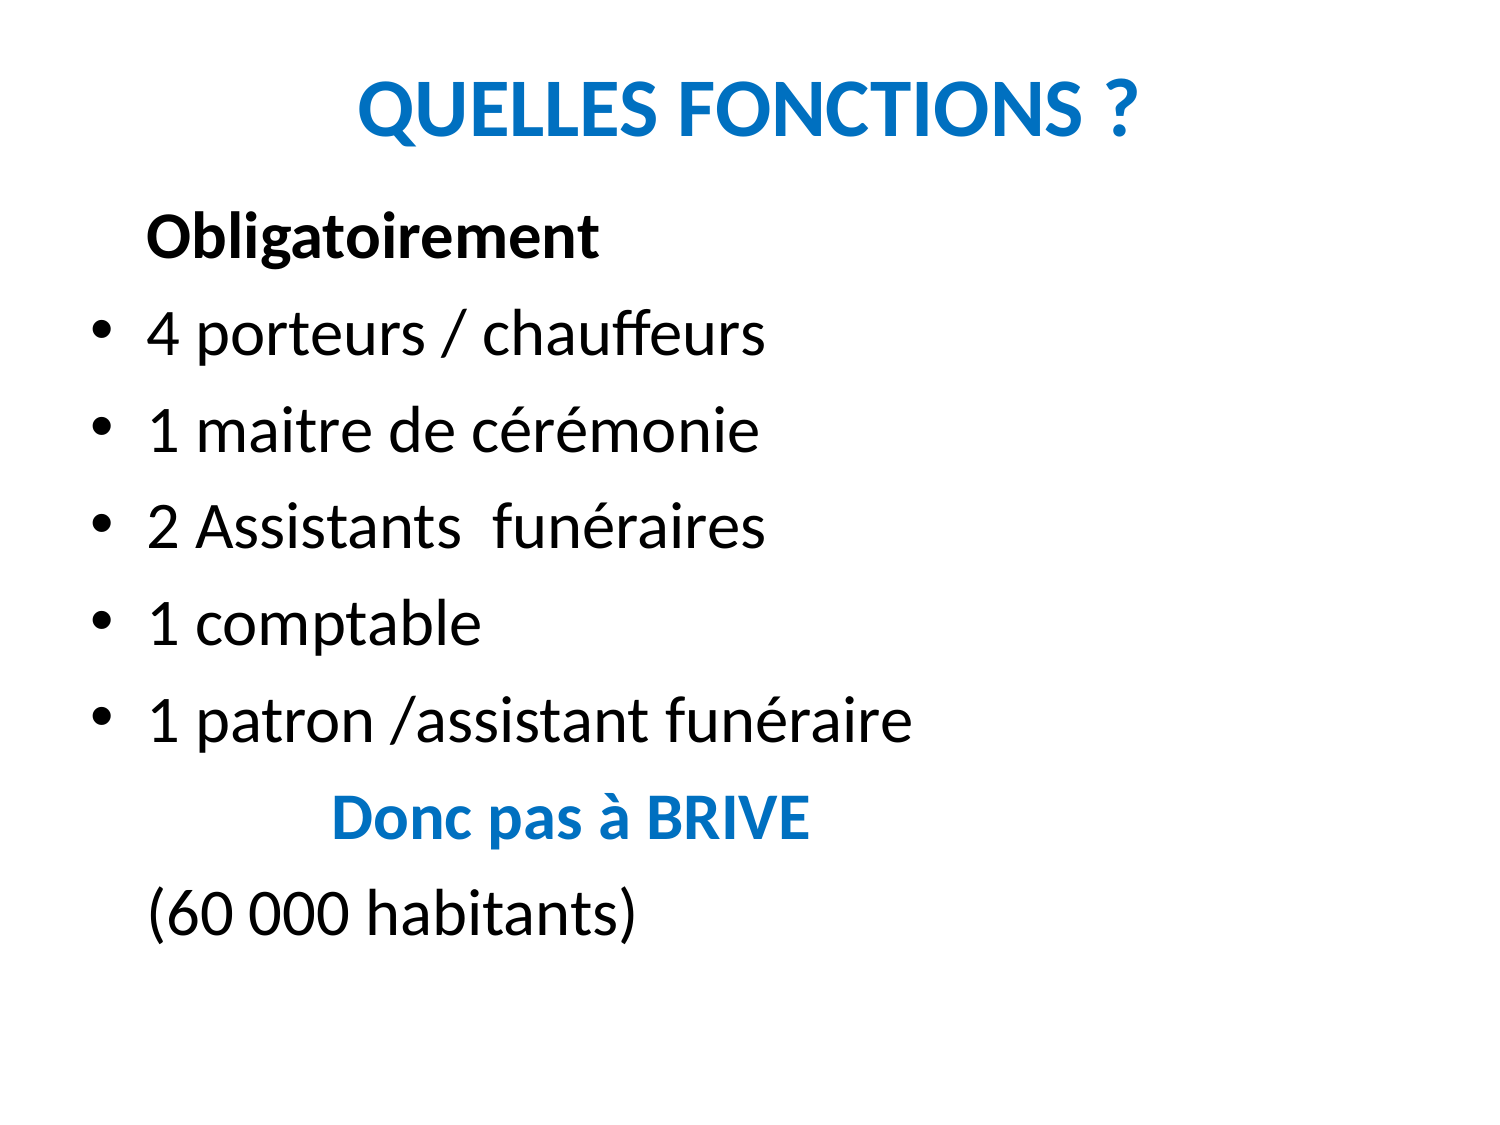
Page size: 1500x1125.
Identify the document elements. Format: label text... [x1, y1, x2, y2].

list Obligatoirement 4 porteurs / chauffeurs 1 maitre de cérémonie 2 Assistants funéraires 1 comptable 1 patron /assistant funéraire Donc pas à BRIVE (60 000 habitants) [75, 184, 1426, 1005]
title QUELLES FONCTIONS ? [75, 45, 1426, 161]
